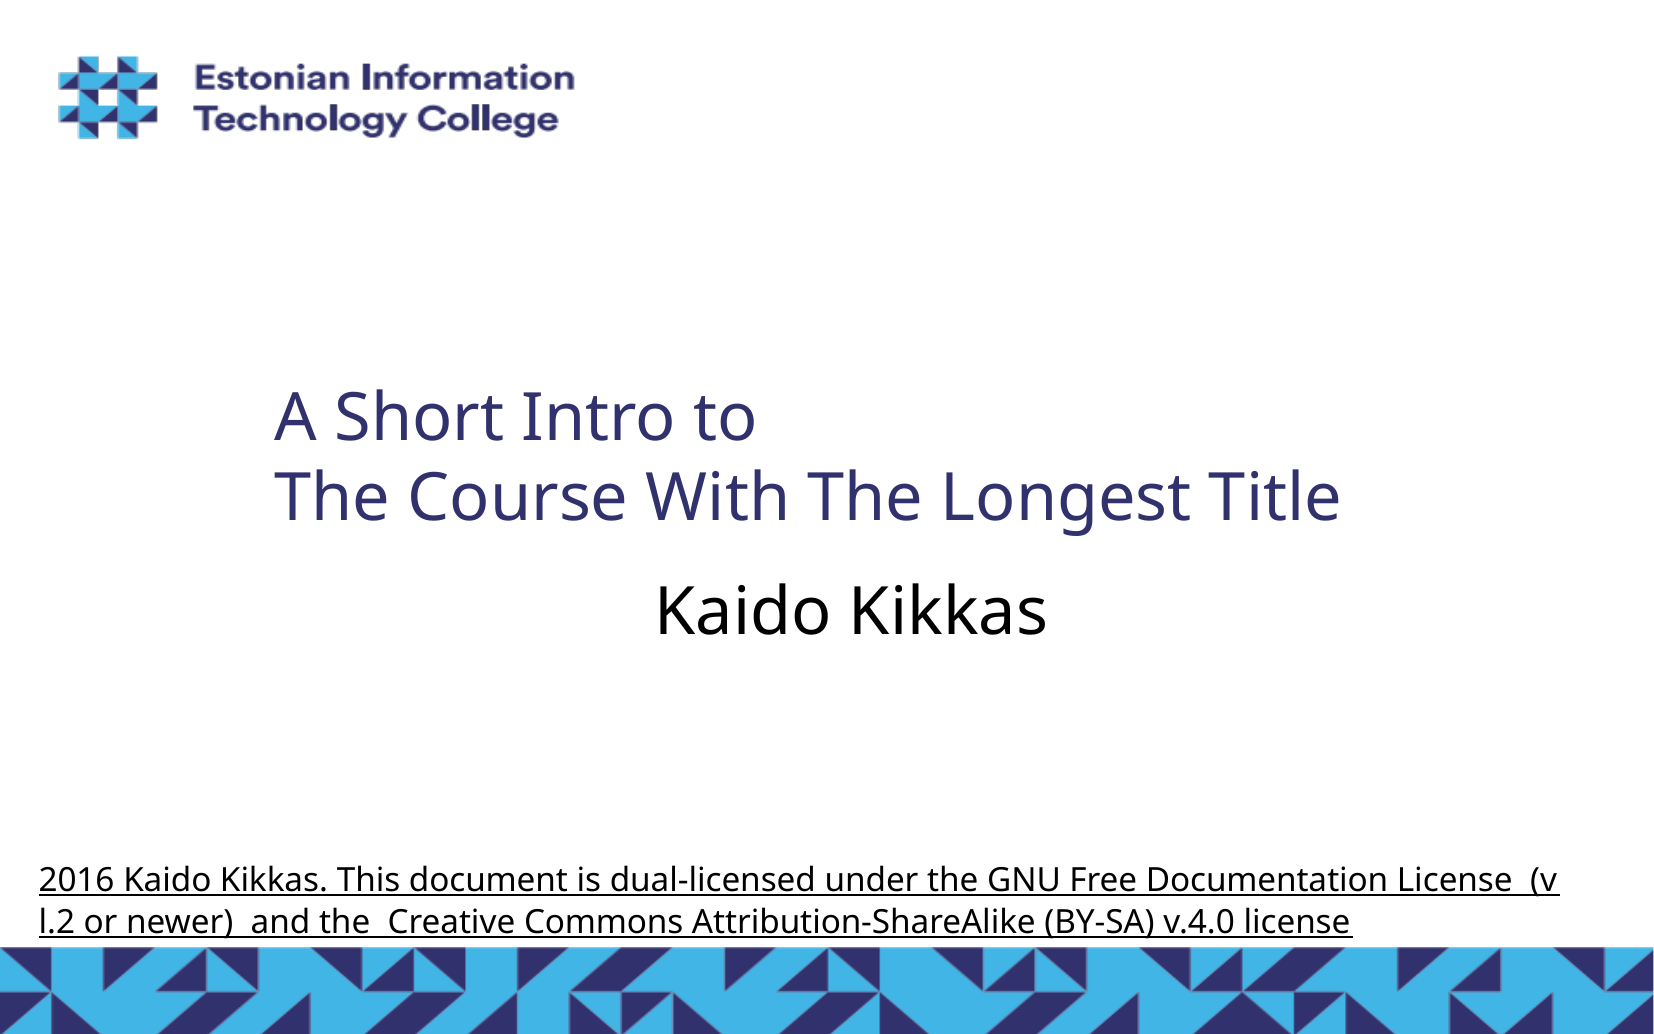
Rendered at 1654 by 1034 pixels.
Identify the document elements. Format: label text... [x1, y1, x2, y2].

text_box 2016 Kaido Kikkas. This document is dual-licensed under the GNU Free Documentation License (v l.2 or newer) and the Creative Commons Attribution-ShareAlike (BY-SA) v.4.0 license [23, 850, 1608, 951]
title A Short Intro to The Course With The Longest Title [259, 366, 1396, 539]
text_box Kaido Kikkas [283, 543, 1420, 674]
